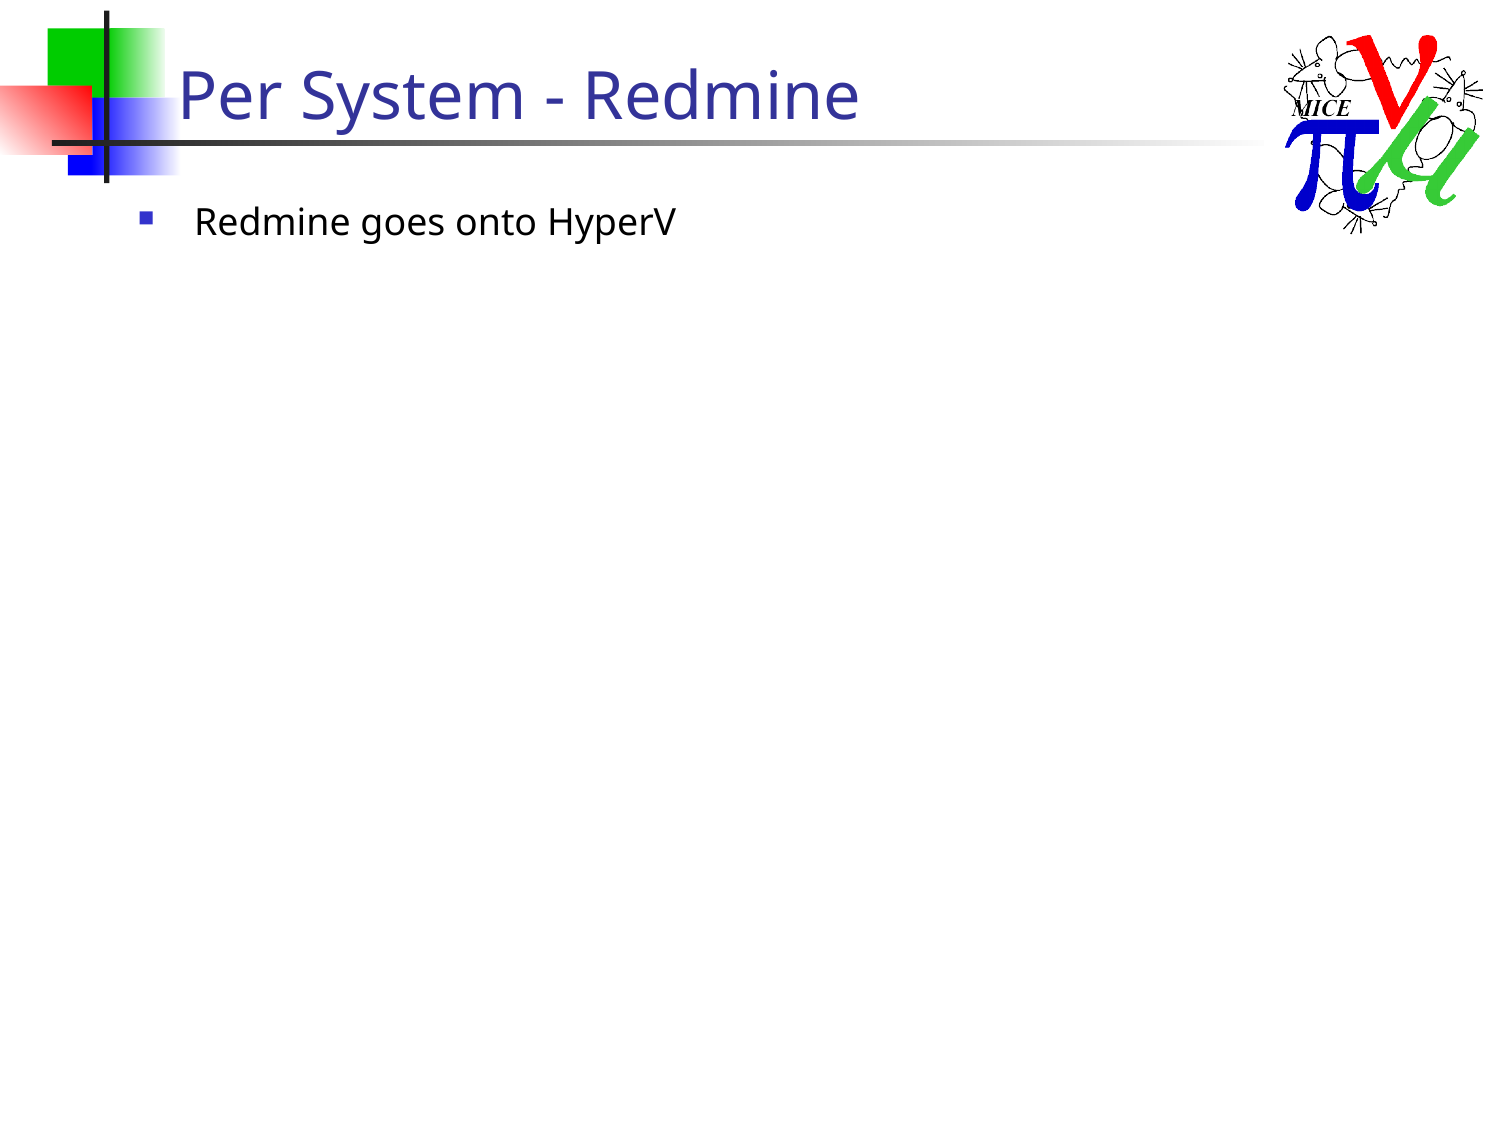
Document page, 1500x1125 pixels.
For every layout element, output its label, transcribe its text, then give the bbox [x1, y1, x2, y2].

title Per System - Redmine [162, 0, 1441, 188]
list Redmine goes onto HyperV [123, 188, 1399, 576]
picture [1399, 5, 1500, 251]
